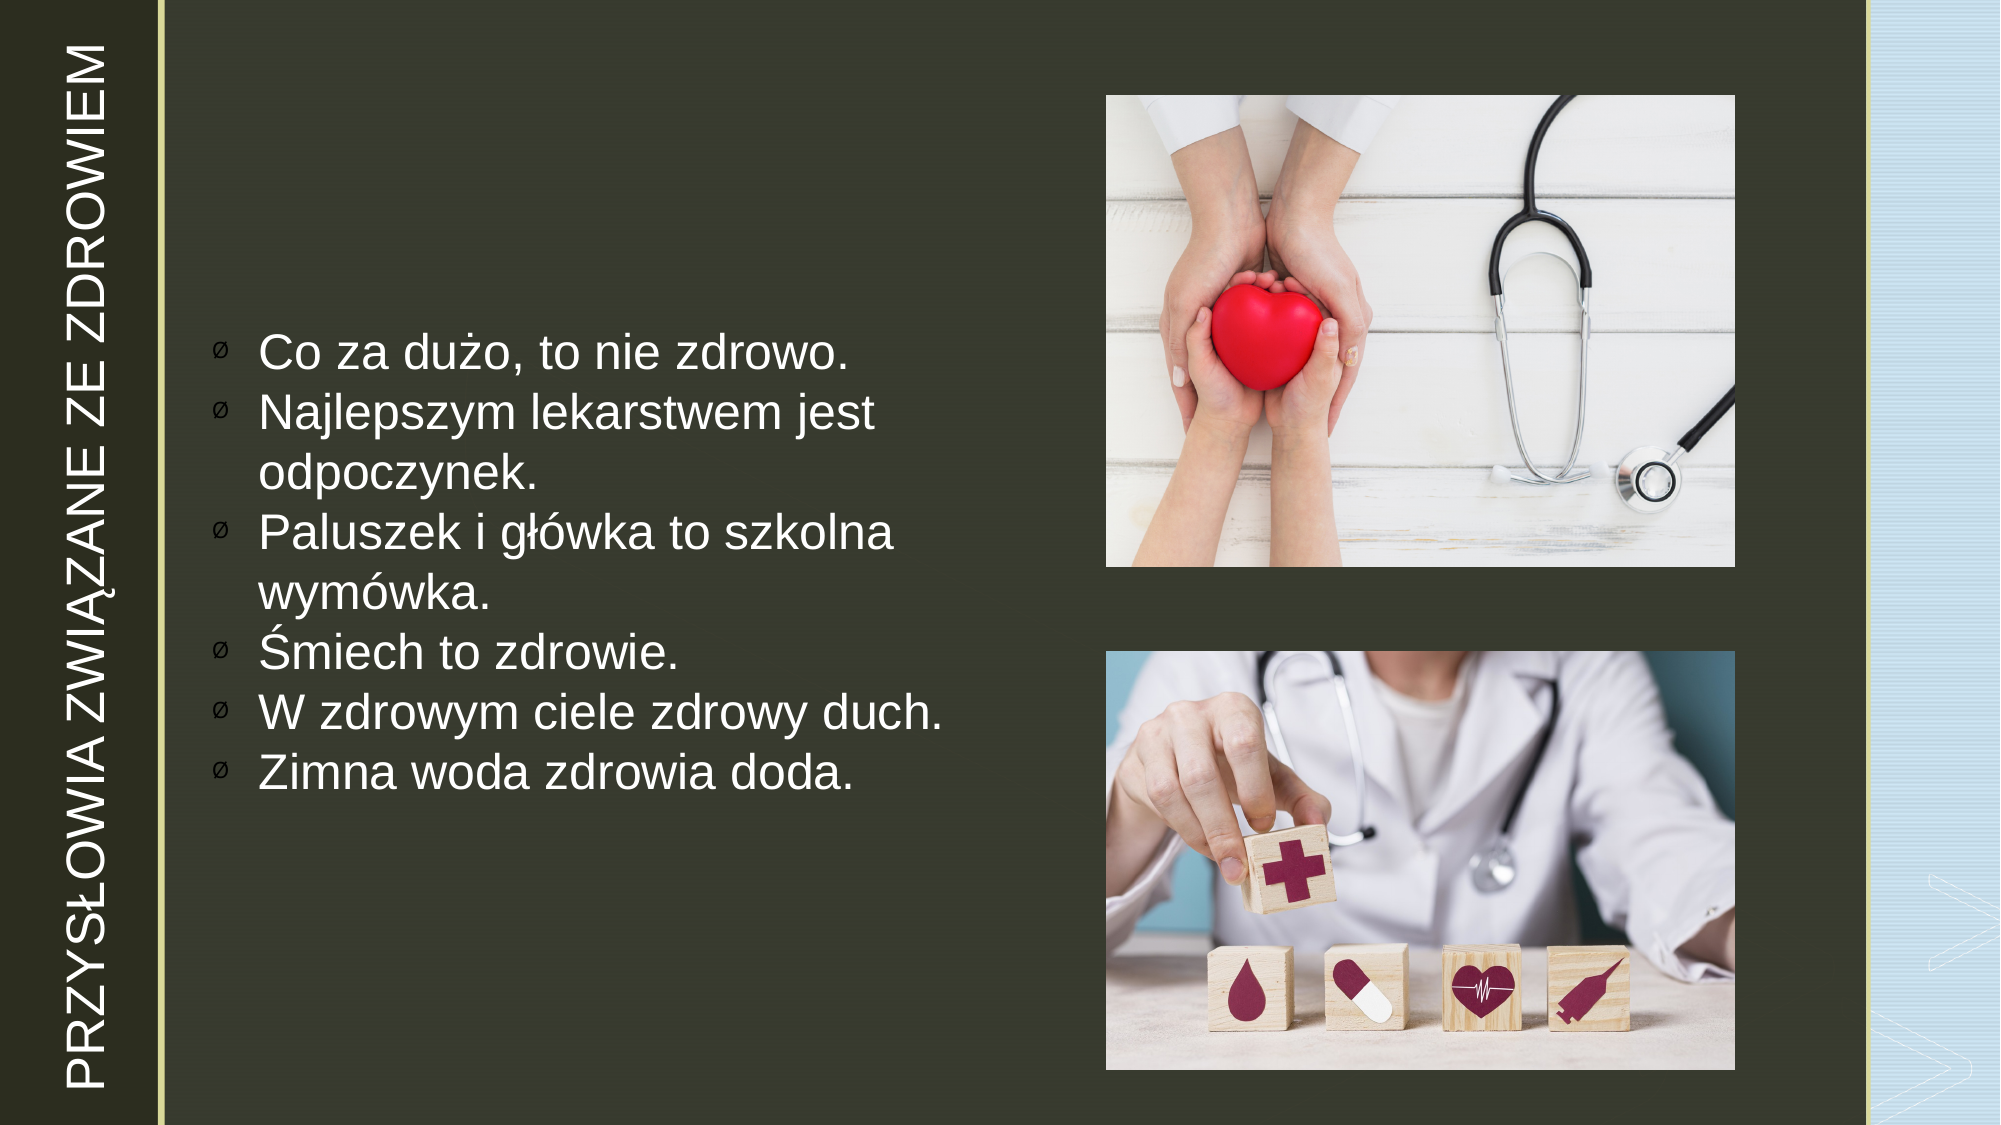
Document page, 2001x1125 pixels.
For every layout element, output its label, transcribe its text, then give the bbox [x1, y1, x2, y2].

picture [1106, 95, 1735, 567]
picture [1106, 651, 1735, 1070]
picture [1871, 0, 2000, 1125]
text_box Co za dużo, to nie zdrowo. Najlepszym lekarstwem jest odpoczynek. Paluszek i główka to szkolna wymówka. Śmiech to zdrowie. W zdrowym ciele zdrowy duch. Zimna woda zdrowia doda. [197, 312, 1120, 808]
text_box PRZYSŁOWIA ZWIĄZANE ZE ZDROWIEM [43, 0, 124, 1108]
